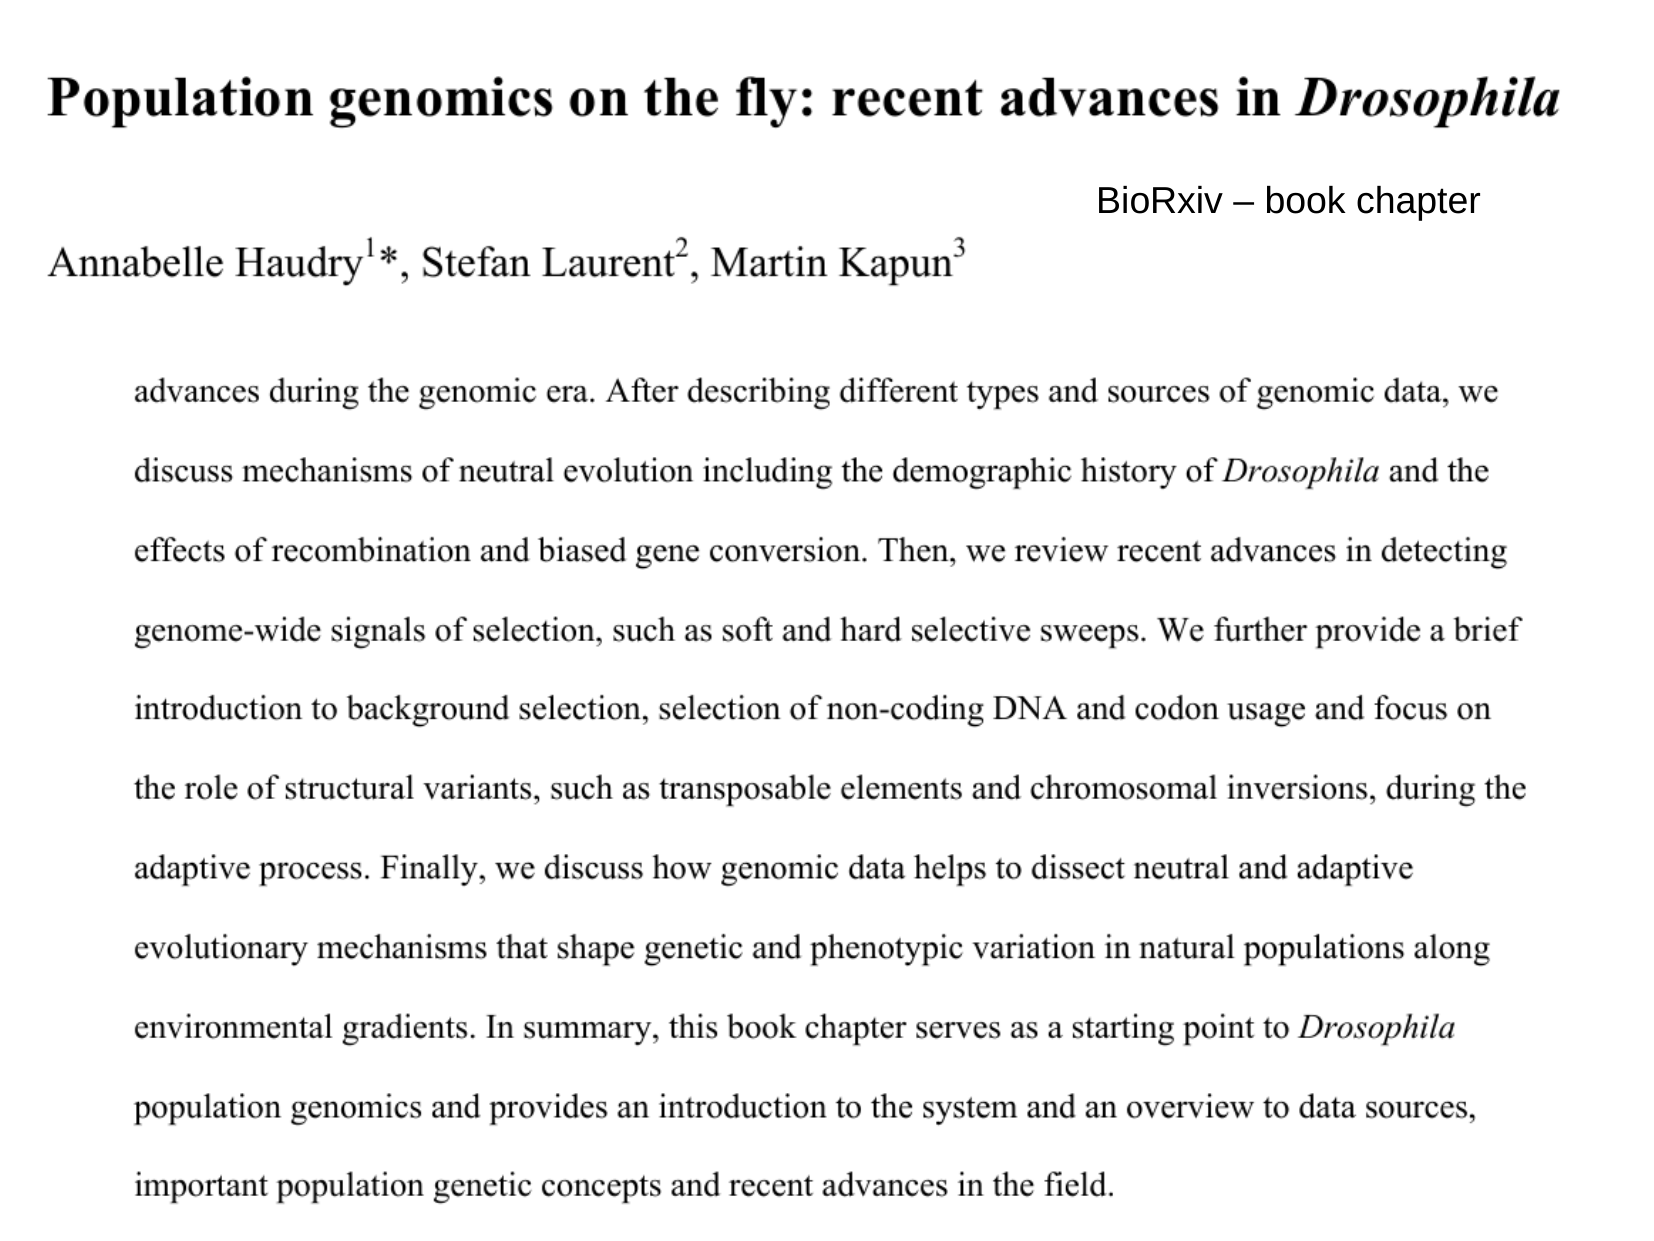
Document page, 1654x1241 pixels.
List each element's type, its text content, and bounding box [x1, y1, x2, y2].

text_box BioRxiv – book chapter [1081, 172, 1496, 229]
picture [0, 21, 1654, 1223]
